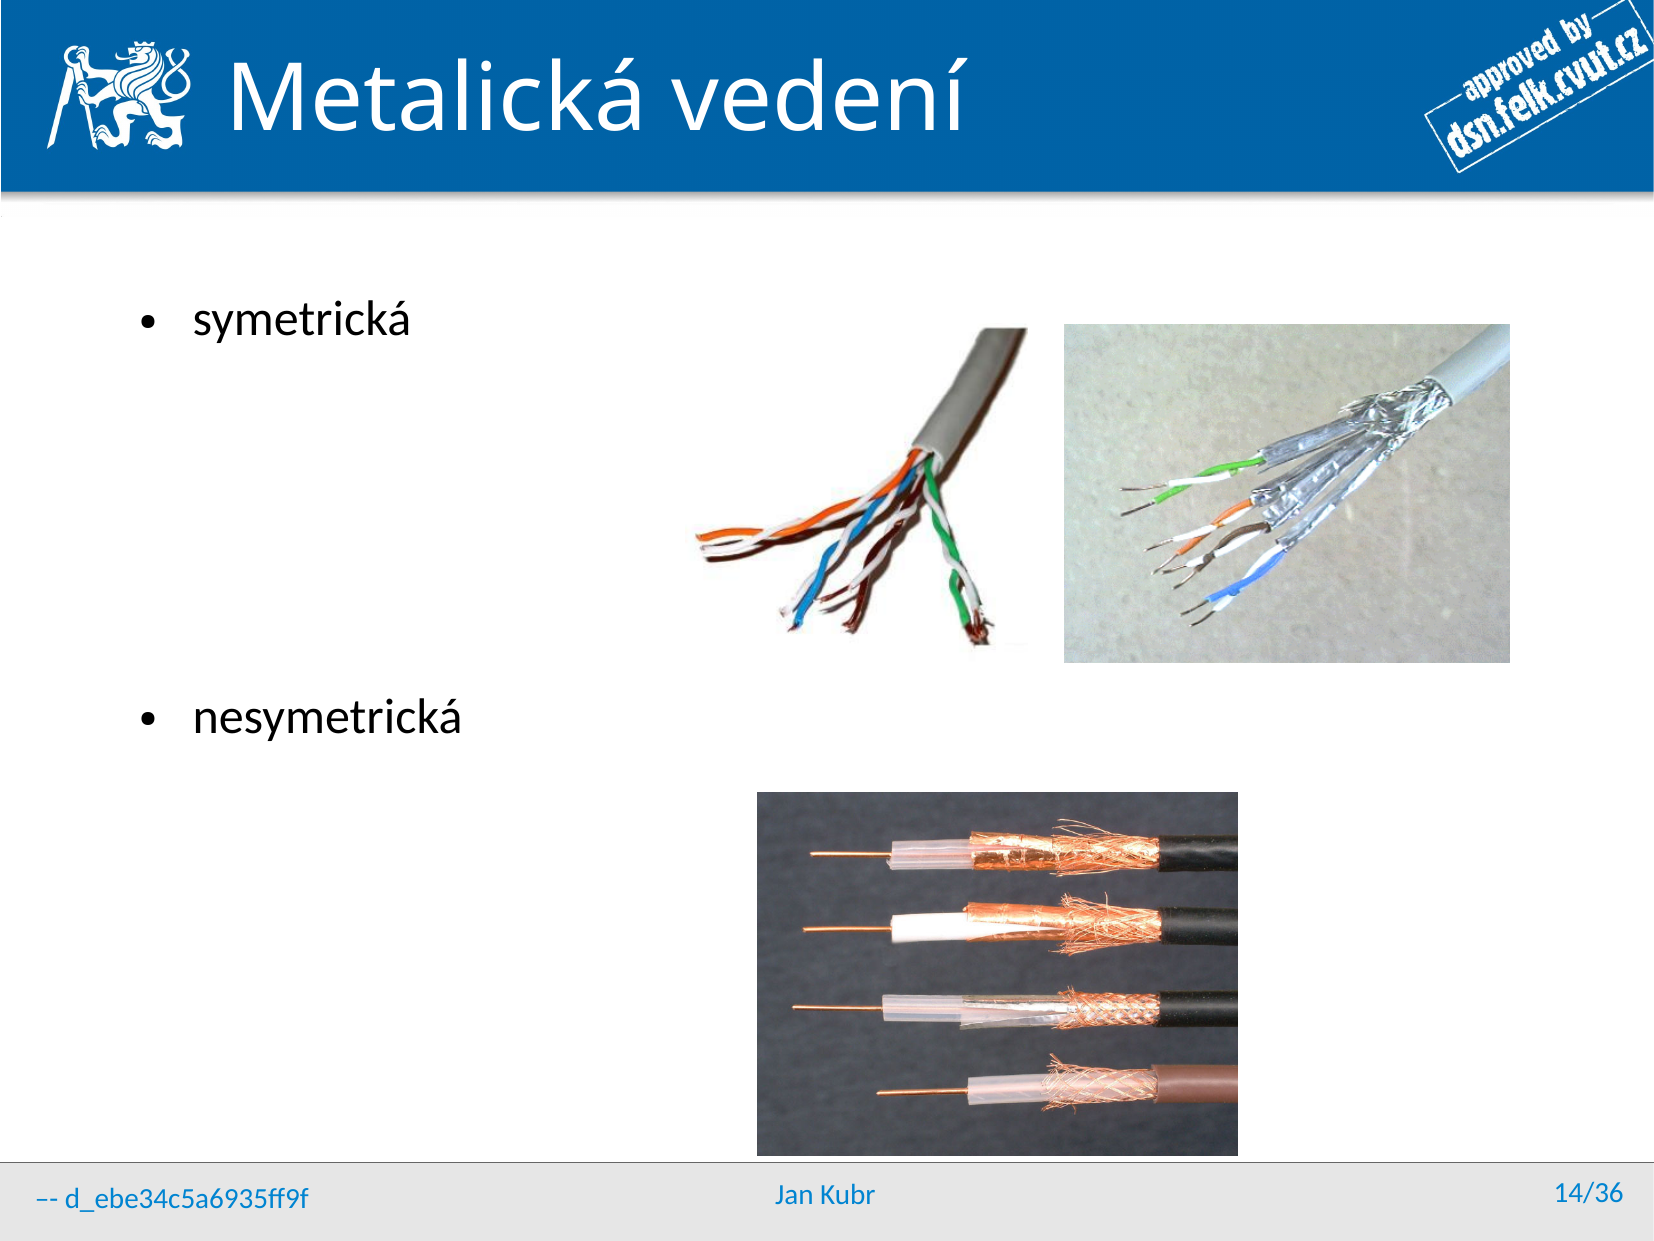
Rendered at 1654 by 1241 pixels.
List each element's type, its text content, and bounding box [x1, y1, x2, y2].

list symetrická nesymetrická [121, 297, 1534, 1126]
picture [685, 323, 1028, 666]
picture [757, 792, 1238, 1156]
picture [1, 0, 1654, 217]
picture [1064, 324, 1510, 663]
title Metalická vedení [225, 0, 1426, 188]
